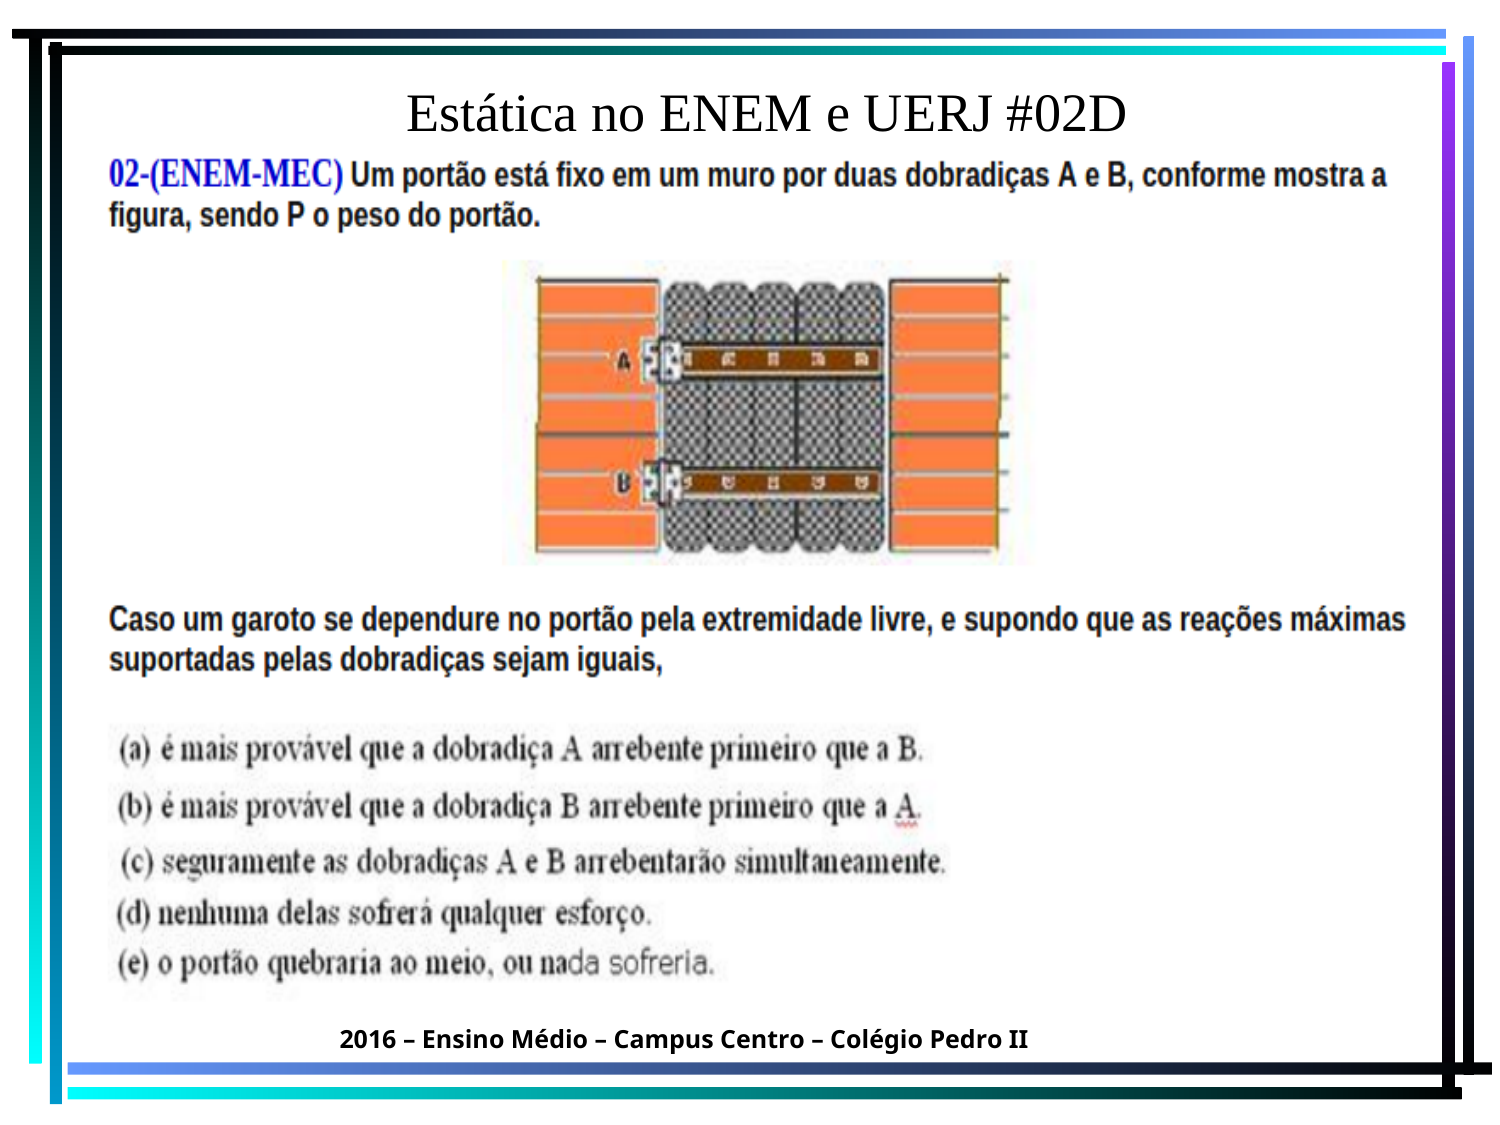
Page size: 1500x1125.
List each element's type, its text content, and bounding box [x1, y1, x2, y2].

text_box 2016 – Ensino Médio – Campus Centro – Colégio Pedro II [324, 1016, 1045, 1063]
title Estática no ENEM e UERJ #02D [324, 71, 1211, 147]
picture [0, 0, 1500, 1125]
